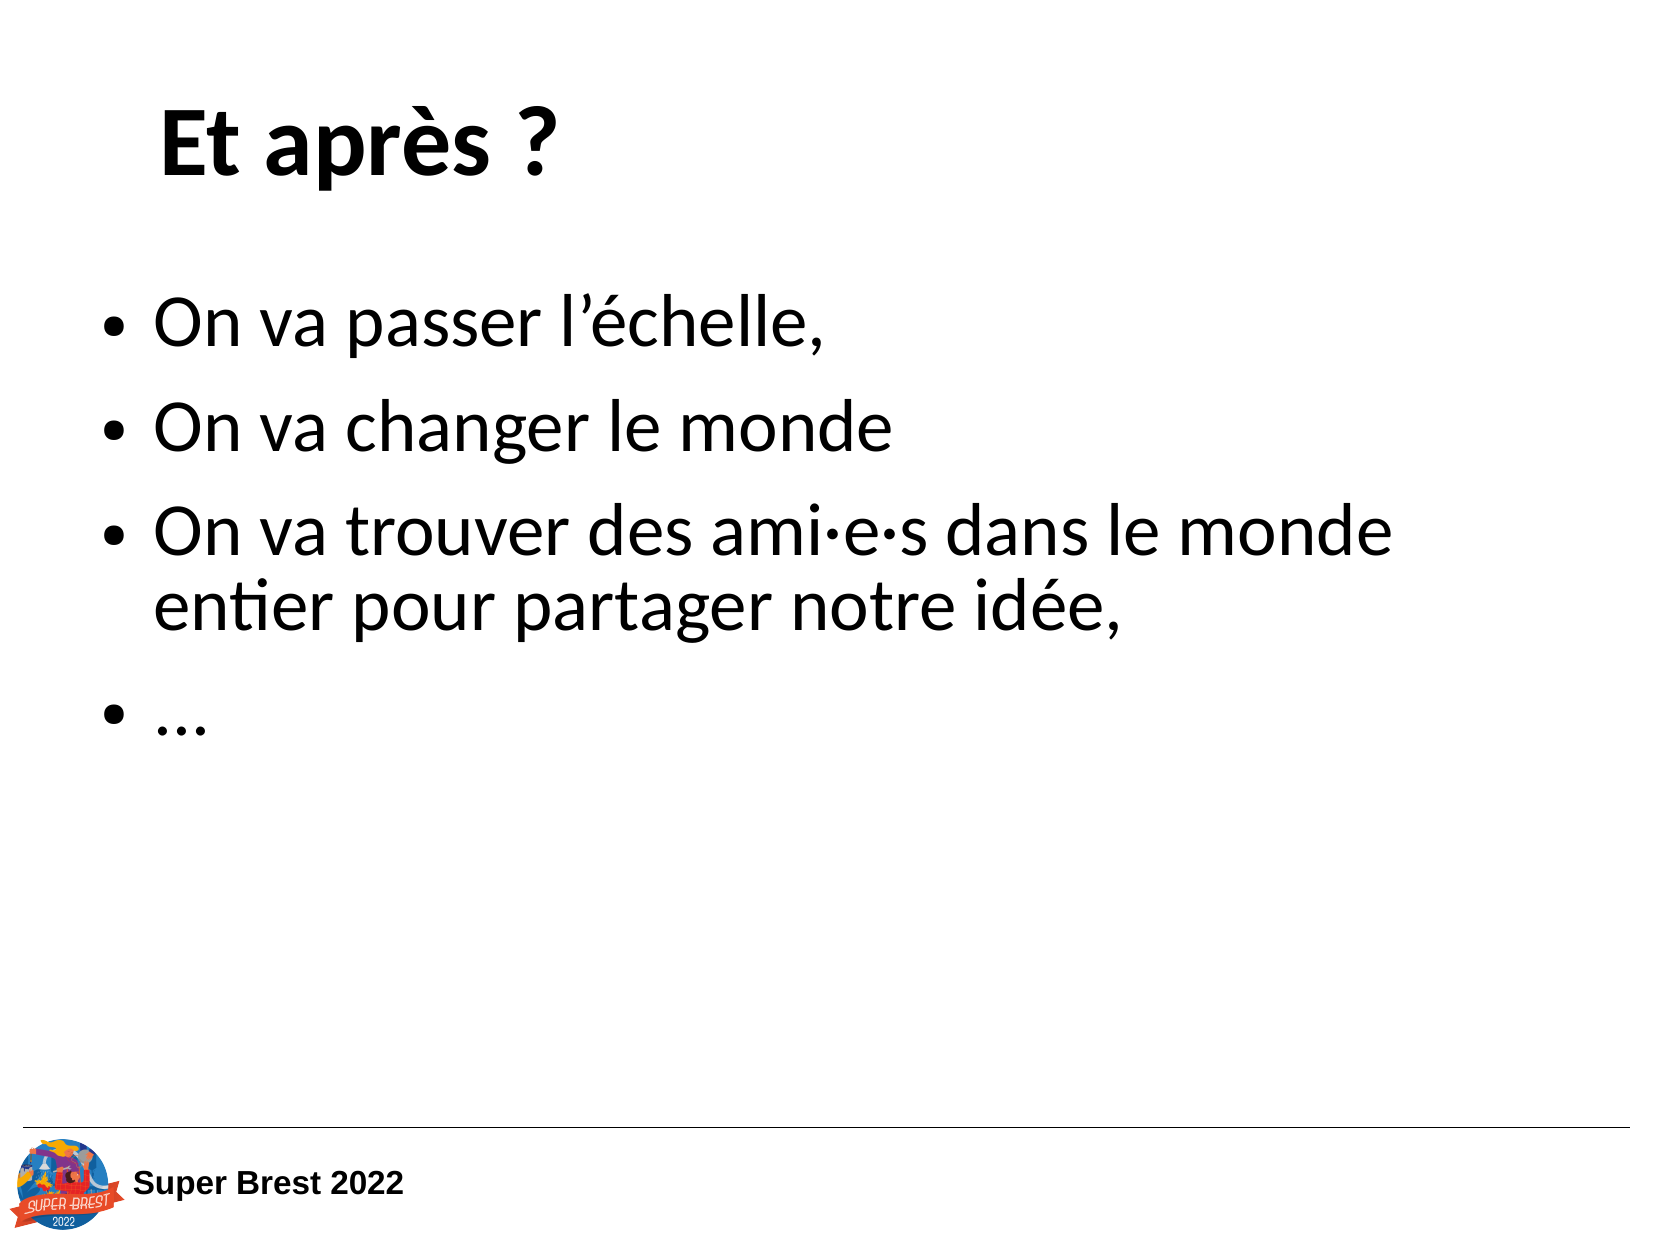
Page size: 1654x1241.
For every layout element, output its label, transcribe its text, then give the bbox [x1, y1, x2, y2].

picture [9, 1139, 125, 1230]
title Et après ? [11, 47, 1347, 255]
list On va passer l’échelle, On va changer le monde On va trouver des ami·e·s dans le monde entier pour partager notre idée, ... [82, 290, 1571, 1028]
text_box Super Brest 2022 [125, 1157, 1040, 1210]
